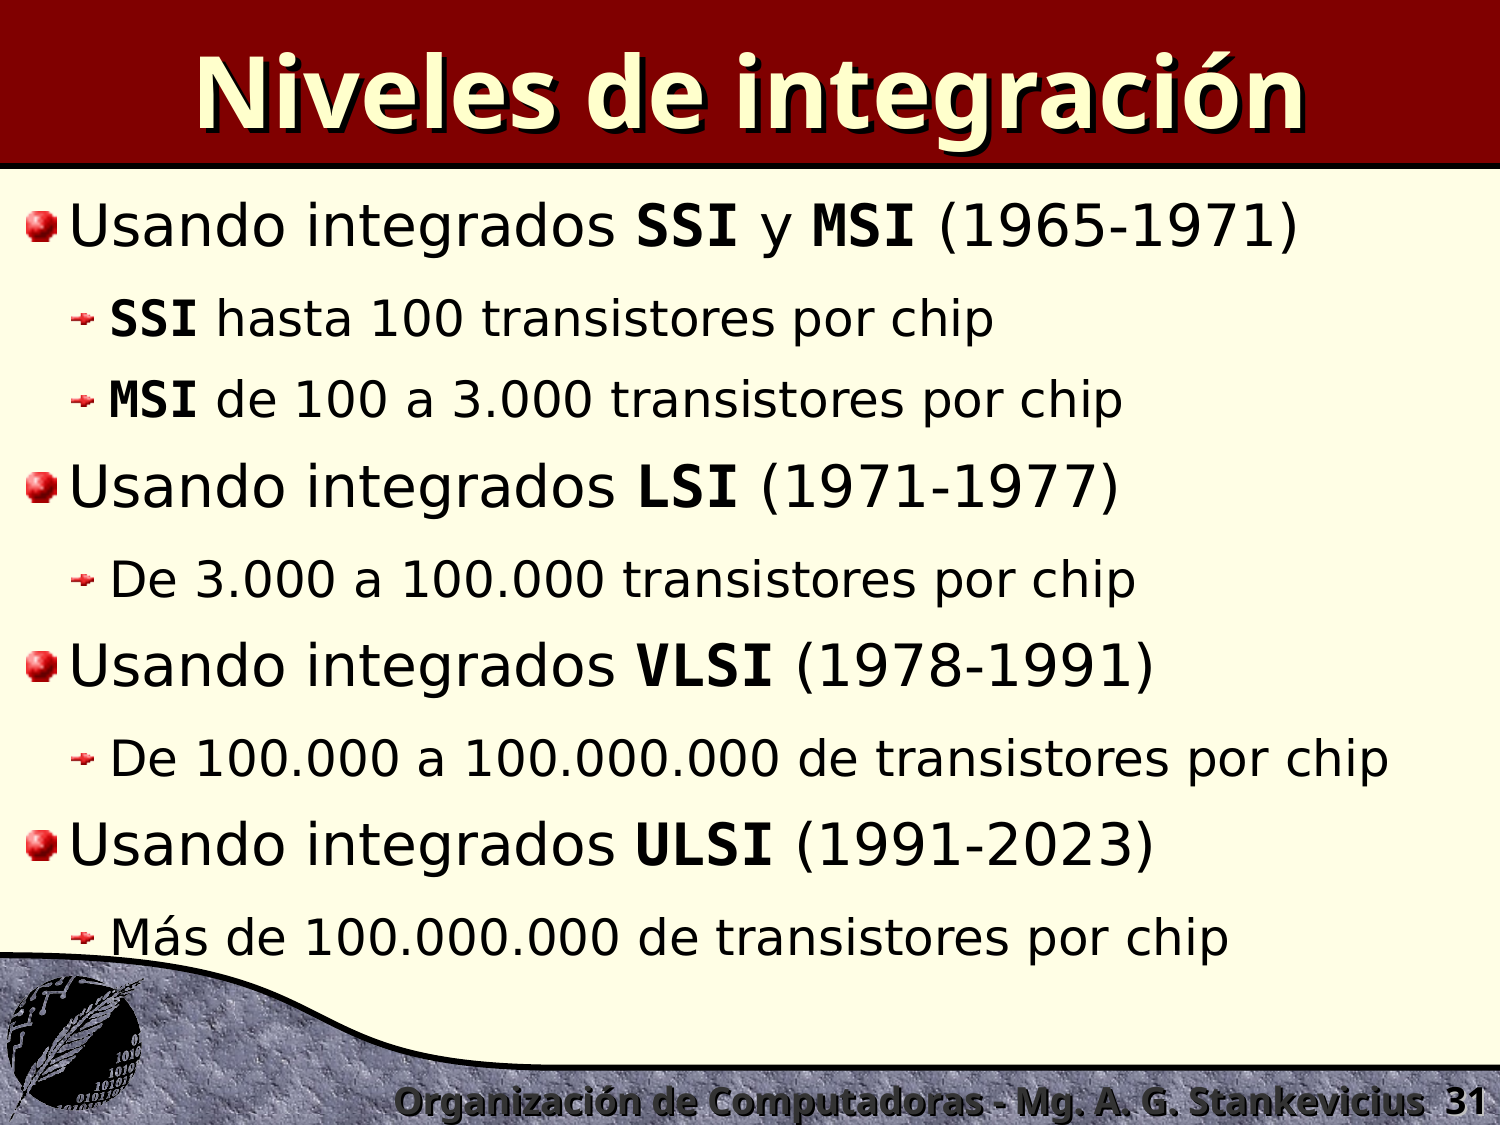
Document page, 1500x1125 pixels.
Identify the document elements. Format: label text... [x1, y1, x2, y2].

picture [1058, 1100, 1065, 1110]
picture [448, 1100, 455, 1110]
title Niveles de integración [15, 5, 1485, 160]
picture [802, 1100, 806, 1110]
picture [0, 959, 1500, 1125]
list Usando integrados SSI y MSI (1965-1971) SSI hasta 100 transistores por chip MSI de 100 a 3.000 transistores por chip Usando integrados LSI (1971-1977) De 3.000 a 100.000 transistores por chip Usando integrados VLSI (1978-1991) De 100.000 a 100.000.000 de transistores por chip Usando integrados ULSI (1991-2023) Más de 100.000.000 de transistores por chip [11, 192, 1486, 972]
